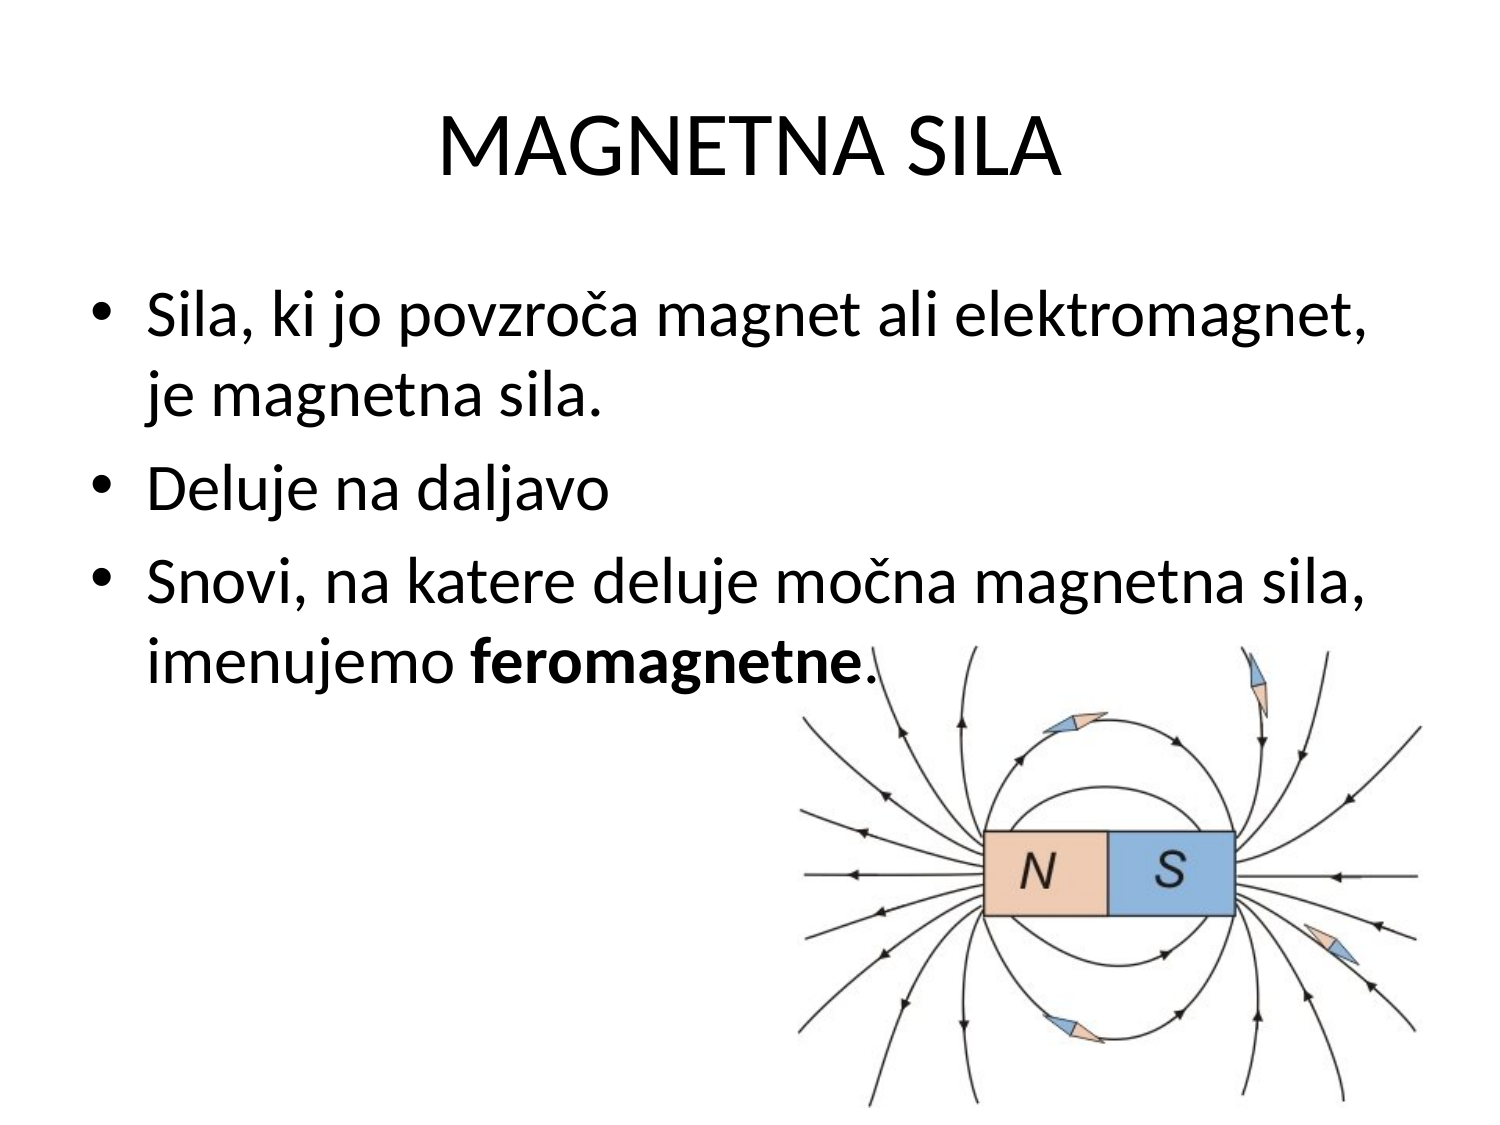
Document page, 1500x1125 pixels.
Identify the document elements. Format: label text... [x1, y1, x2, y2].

picture [797, 1005, 1423, 1108]
list Sila, ki jo povzroča magnet ali elektromagnet, je magnetna sila. Deluje na daljavo Snovi, na katere deluje močna magnetna sila, imenujemo feromagnetne. [75, 262, 1425, 1005]
title MAGNETNA SILA [75, 45, 1425, 233]
